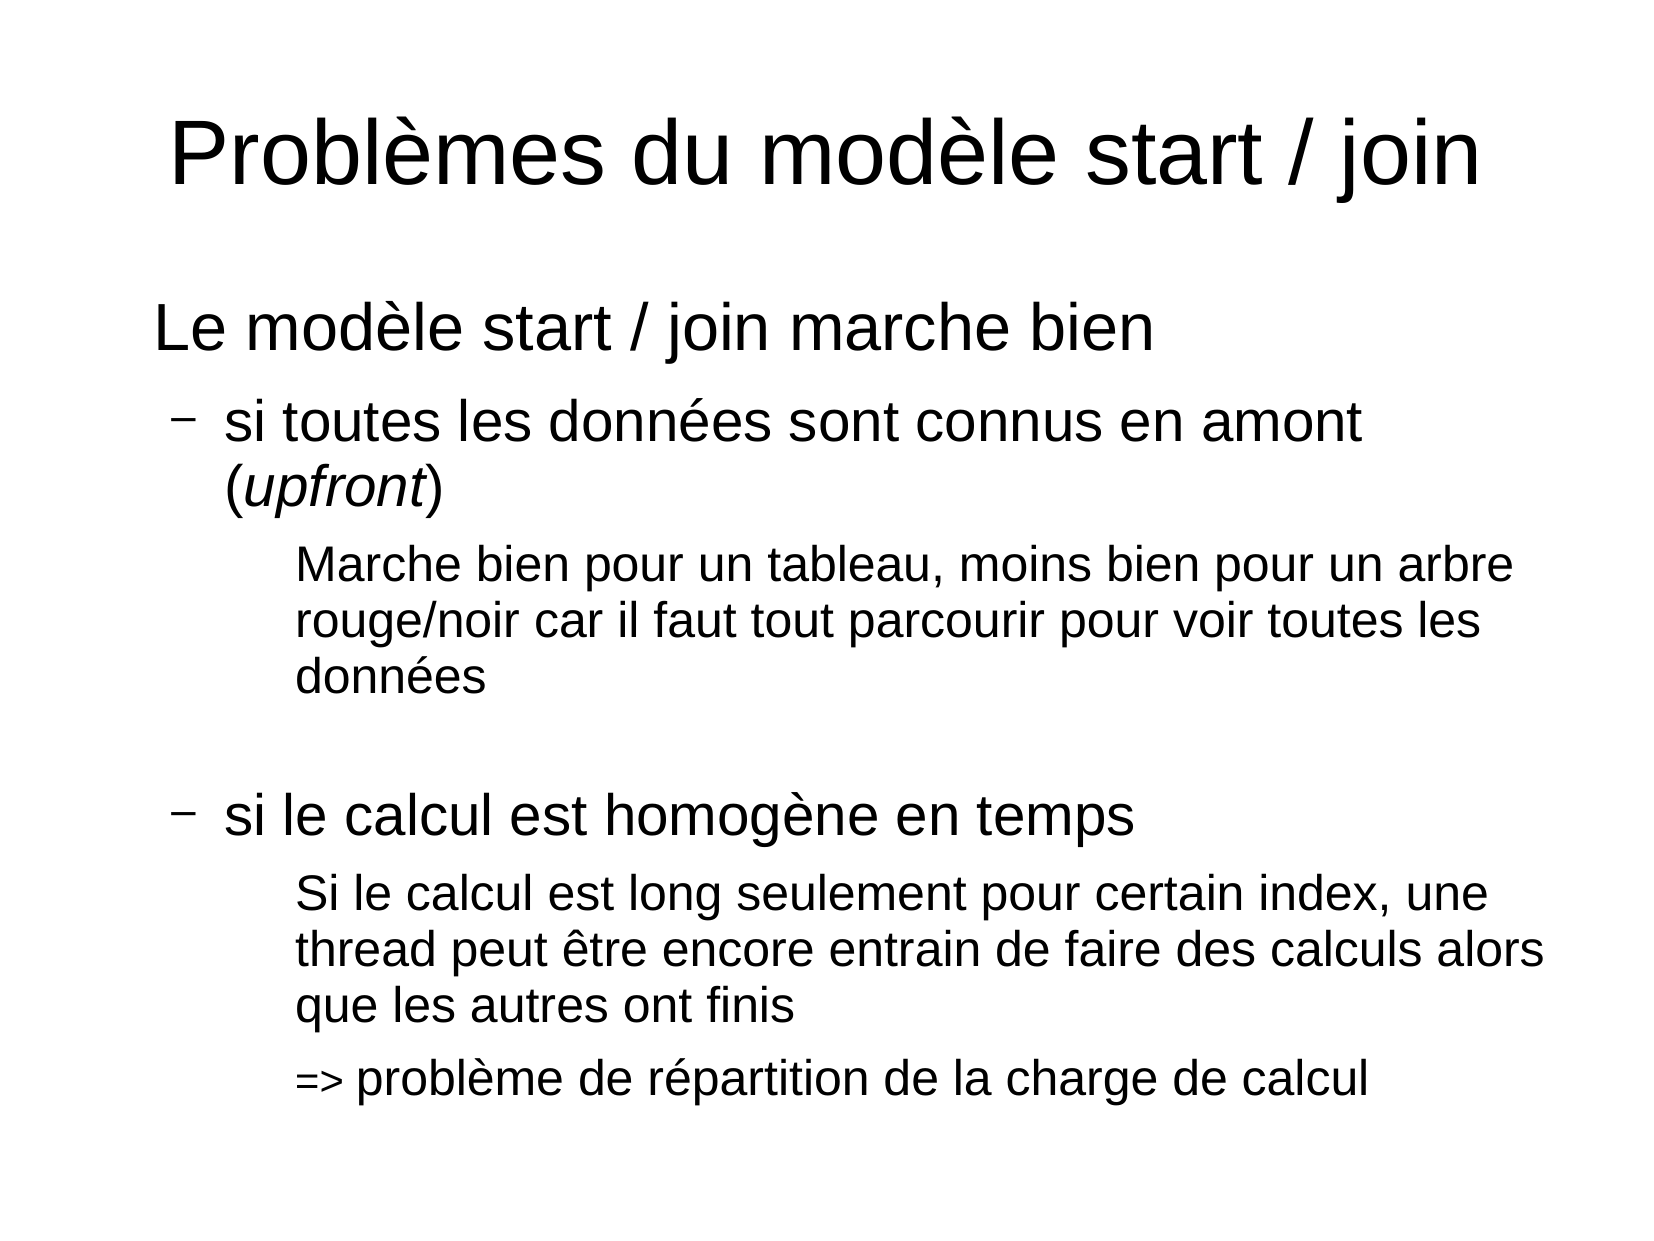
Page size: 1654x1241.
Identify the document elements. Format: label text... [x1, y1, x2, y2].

title Problèmes du modèle start / join [82, 49, 1571, 257]
list Le modèle start / join marche bien si toutes les données sont connus en amont (upfront) Marche bien pour un tableau, moins bien pour un arbre rouge/noir car il faut tout parcourir pour voir toutes les données si le calcul est homogène en temps Si le calcul est long seulement pour certain index, une thread peut être encore entrain de faire des calculs alors que les autres ont finis => problème de répartition de la charge de calcul [82, 290, 1571, 1126]
